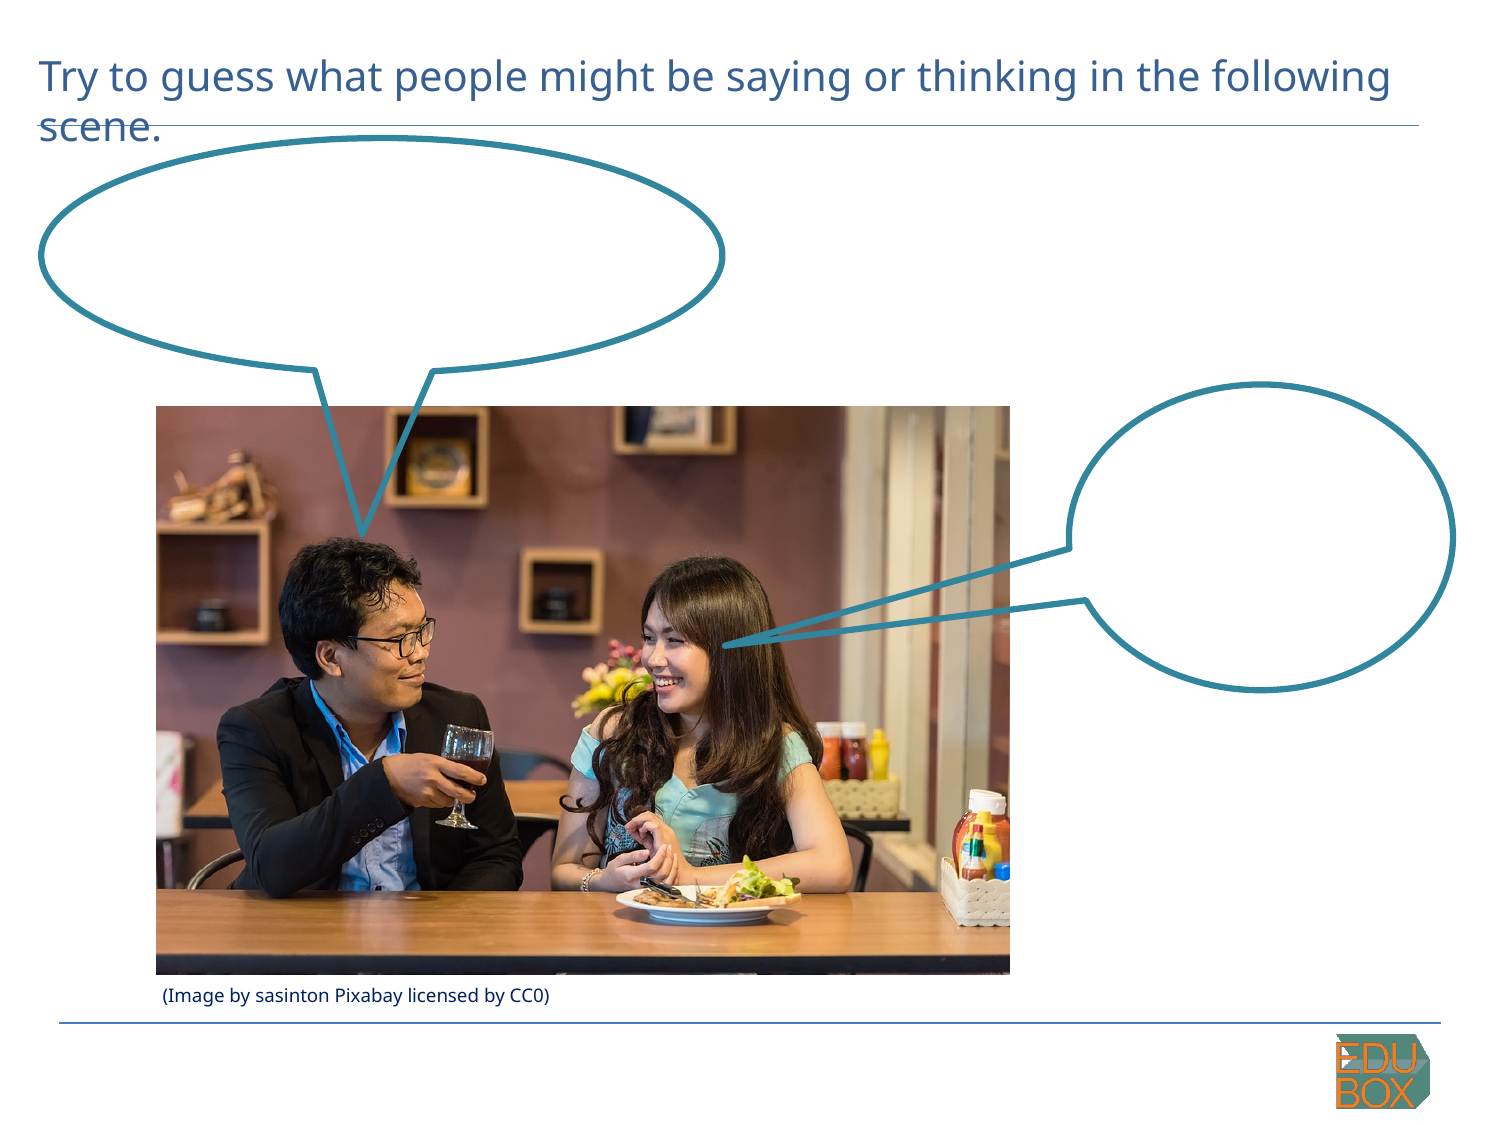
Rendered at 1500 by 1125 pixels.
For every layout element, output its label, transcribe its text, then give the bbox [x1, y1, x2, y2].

picture [329, 406, 413, 522]
picture [779, 569, 1010, 635]
picture [1328, 1028, 1437, 1114]
text_box (Image by sasinton Pixabay licensed by CC0) [147, 976, 819, 1018]
text_box Try to guess what people might be saying or thinking in the following scene. [24, 43, 1476, 158]
picture [156, 406, 1010, 975]
